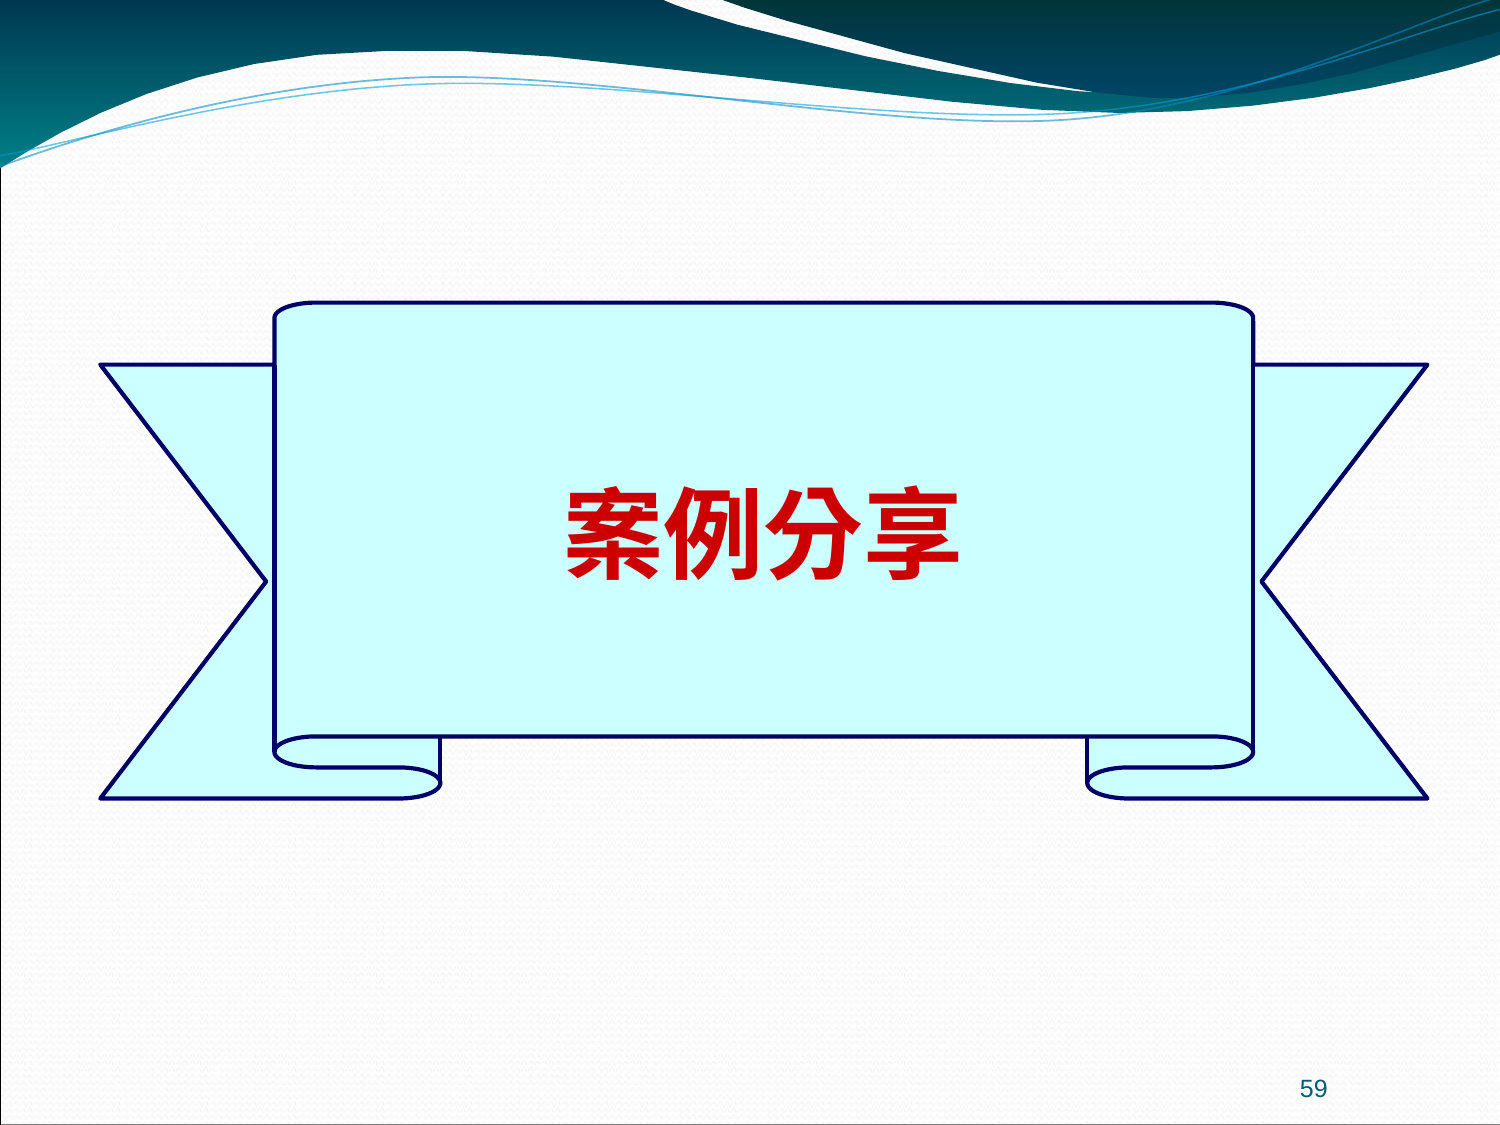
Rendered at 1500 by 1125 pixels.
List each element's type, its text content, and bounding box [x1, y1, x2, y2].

text_box 案例分享 [100, 302, 1428, 799]
text_box [1299, 1042, 1426, 1103]
